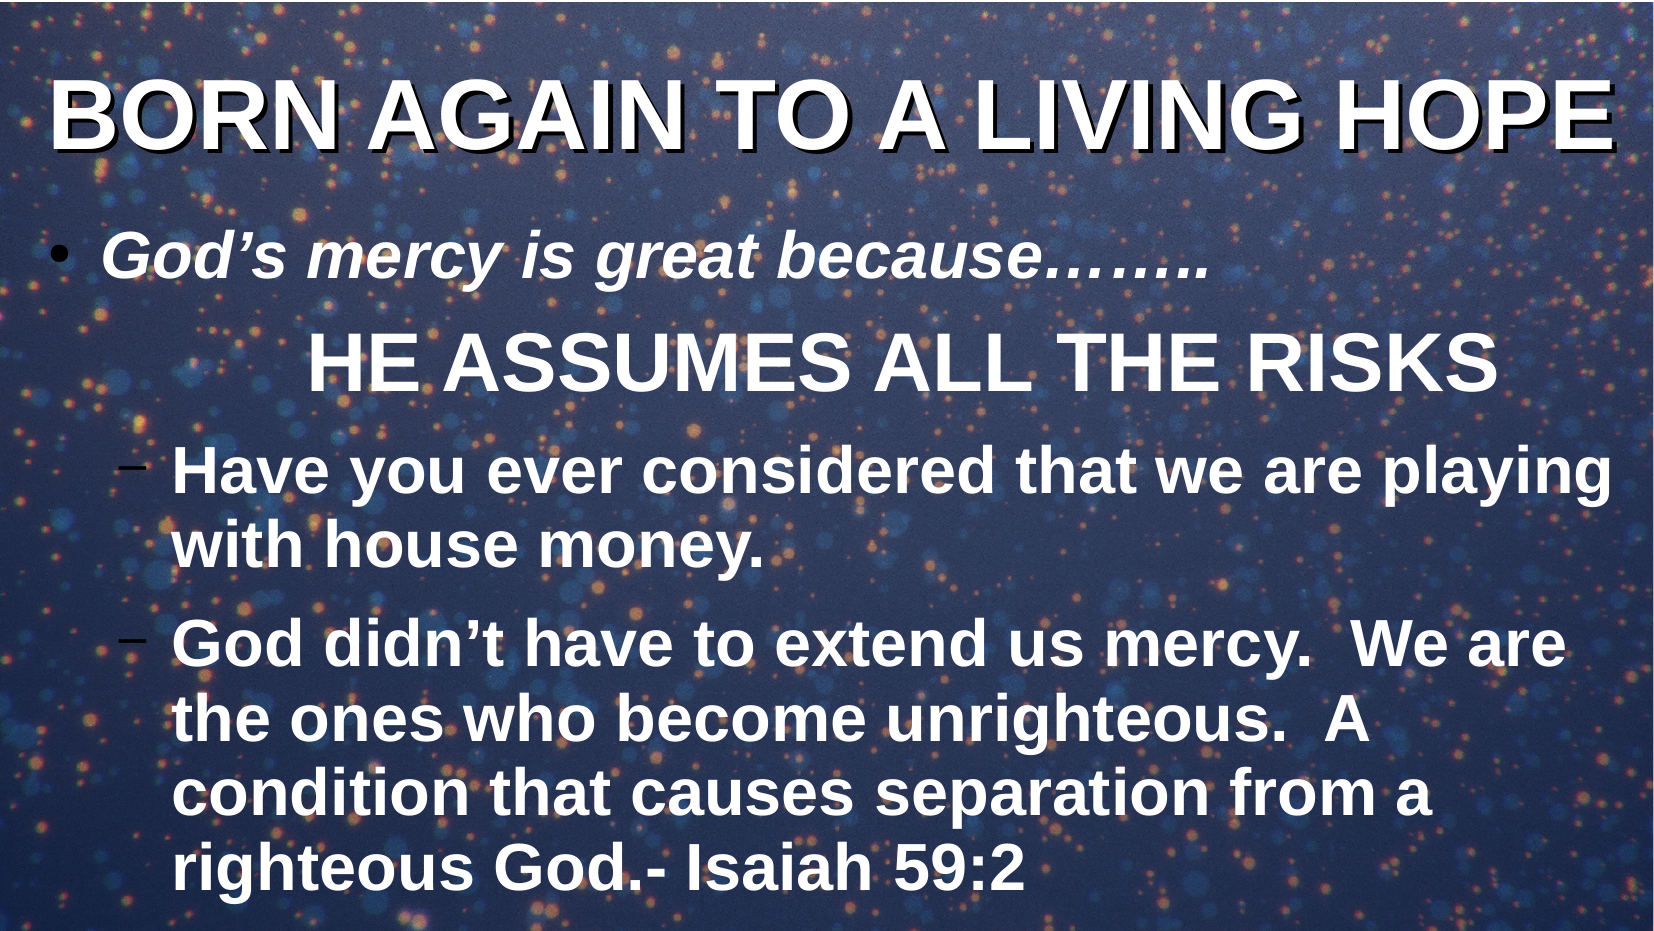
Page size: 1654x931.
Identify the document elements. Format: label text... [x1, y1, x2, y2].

title BORN AGAIN TO A LIVING HOPE [15, 2, 1651, 227]
picture [0, 2, 1654, 931]
list God’s mercy is great because…….. HE ASSUMES ALL THE RISKS Have you ever considered that we are playing with house money. God didn’t have to extend us mercy. We are the ones who become unrighteous. A condition that causes separation from a righteous God.- Isaiah 59:2 [30, 217, 1636, 916]
